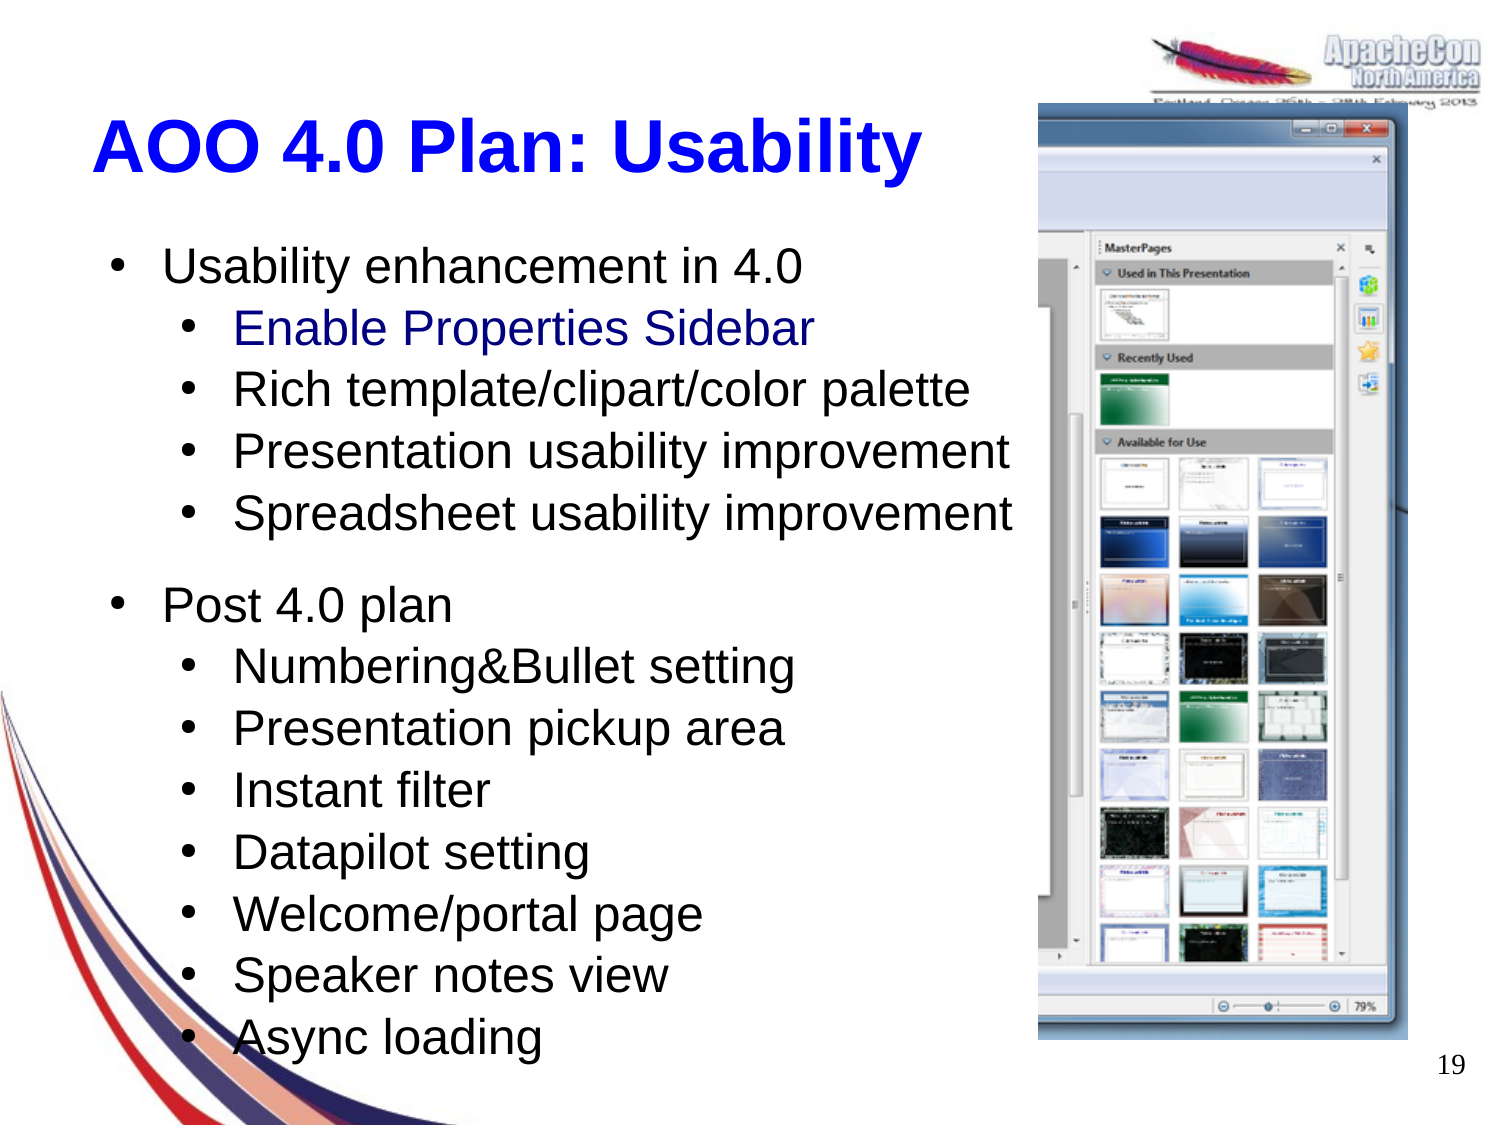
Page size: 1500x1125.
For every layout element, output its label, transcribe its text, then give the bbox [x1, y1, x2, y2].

title AOO 4.0 Plan: Usability [91, 52, 1191, 238]
picture [0, 0, 1500, 1125]
list Usability enhancement in 4.0 Enable Properties Sidebar Rich template/clipart/color palette Presentation usability improvement Spreadsheet usability improvement Post 4.0 plan Numbering&Bullet setting Presentation pickup area Instant filter Datapilot setting Welcome/portal page Speaker notes view Async loading [91, 238, 1344, 1066]
